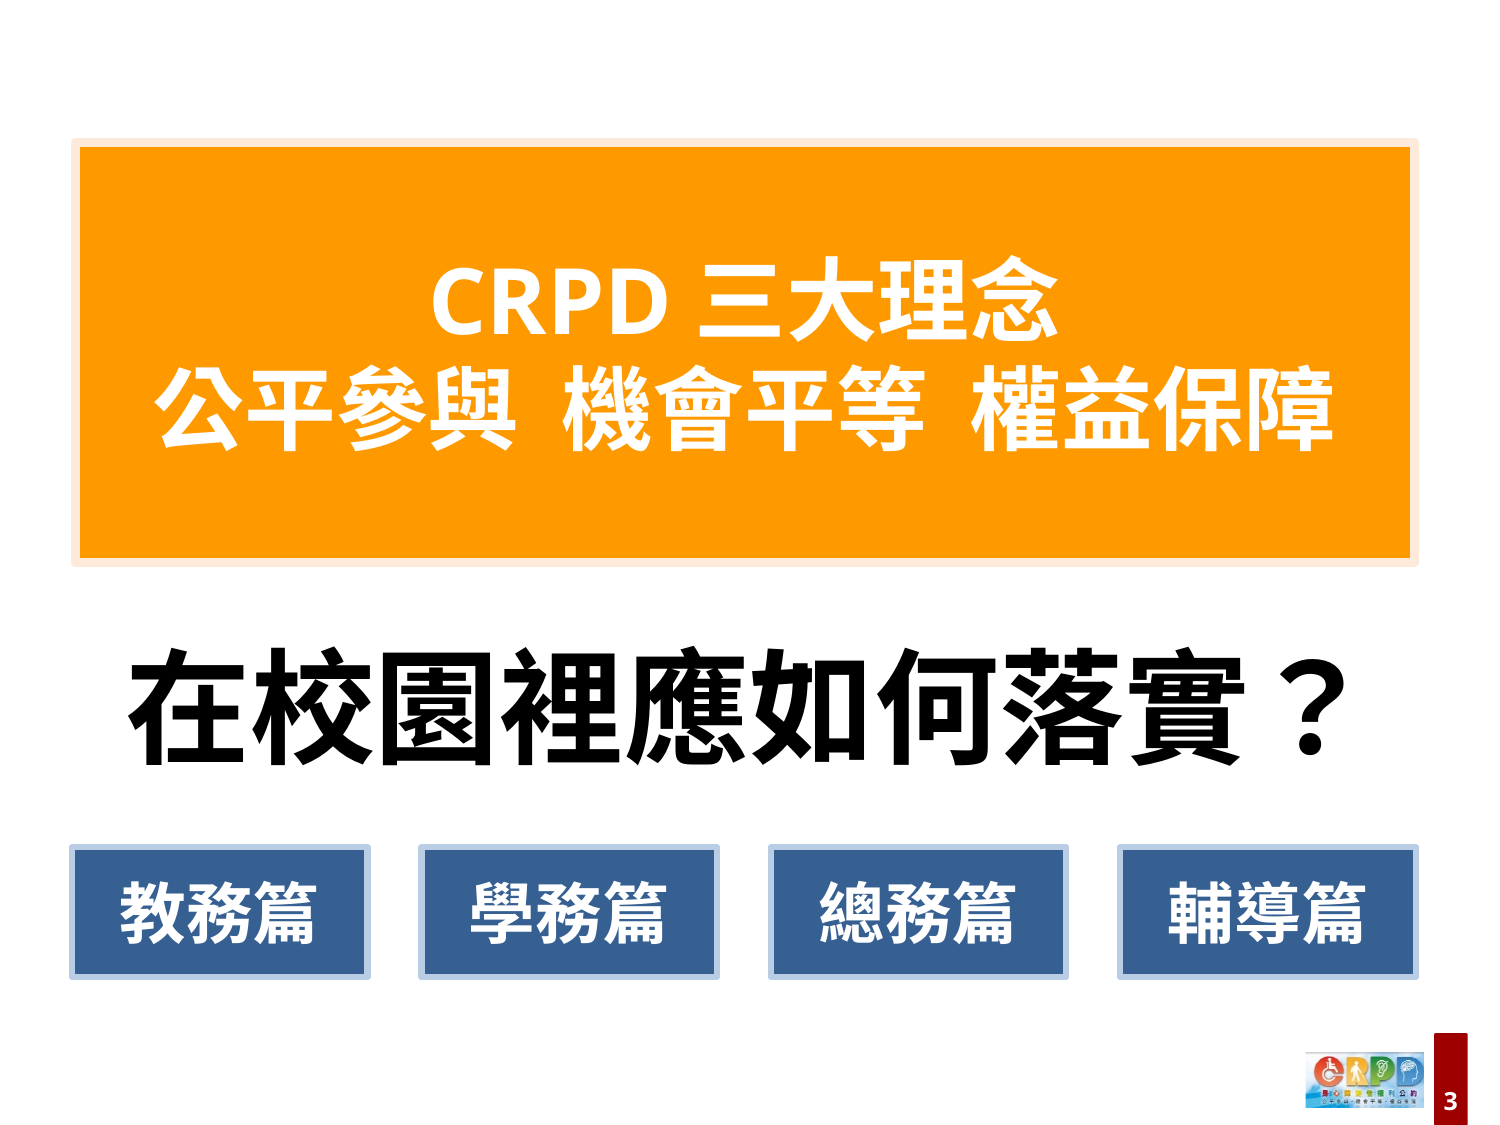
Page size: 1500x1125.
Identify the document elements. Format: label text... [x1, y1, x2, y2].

text_box 3 [1416, 1076, 1485, 1125]
text_box 學務篇 [422, 847, 717, 977]
text_box 在校園裡應如何落實？ [105, 621, 1395, 789]
text_box 輔導篇 [1120, 847, 1416, 977]
text_box 總務篇 [771, 847, 1066, 977]
text_box CRPD三大理念 公平參與 機會平等 權益保障 [75, 142, 1415, 563]
text_box 教務篇 [72, 847, 368, 977]
